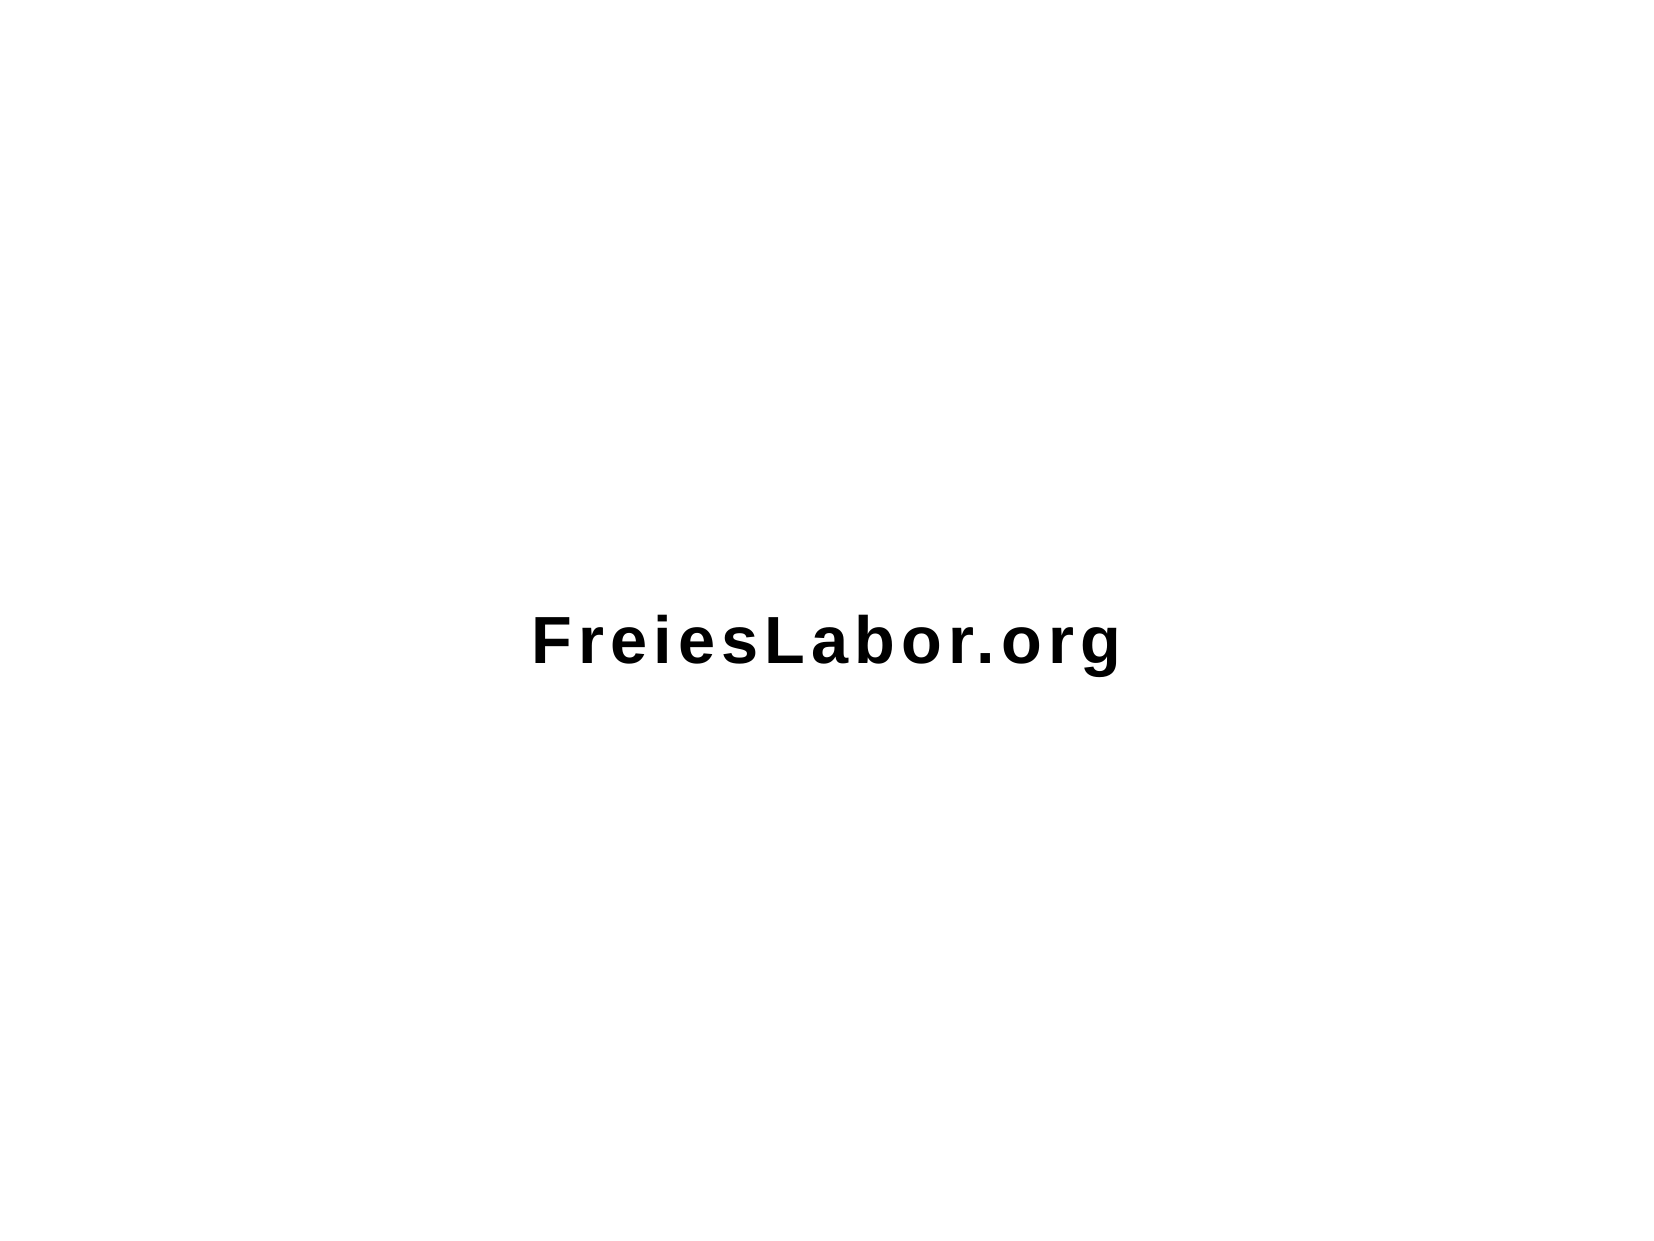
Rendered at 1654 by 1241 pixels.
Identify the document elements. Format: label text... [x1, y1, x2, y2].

list FreiesLabor.org [82, 290, 1571, 1010]
